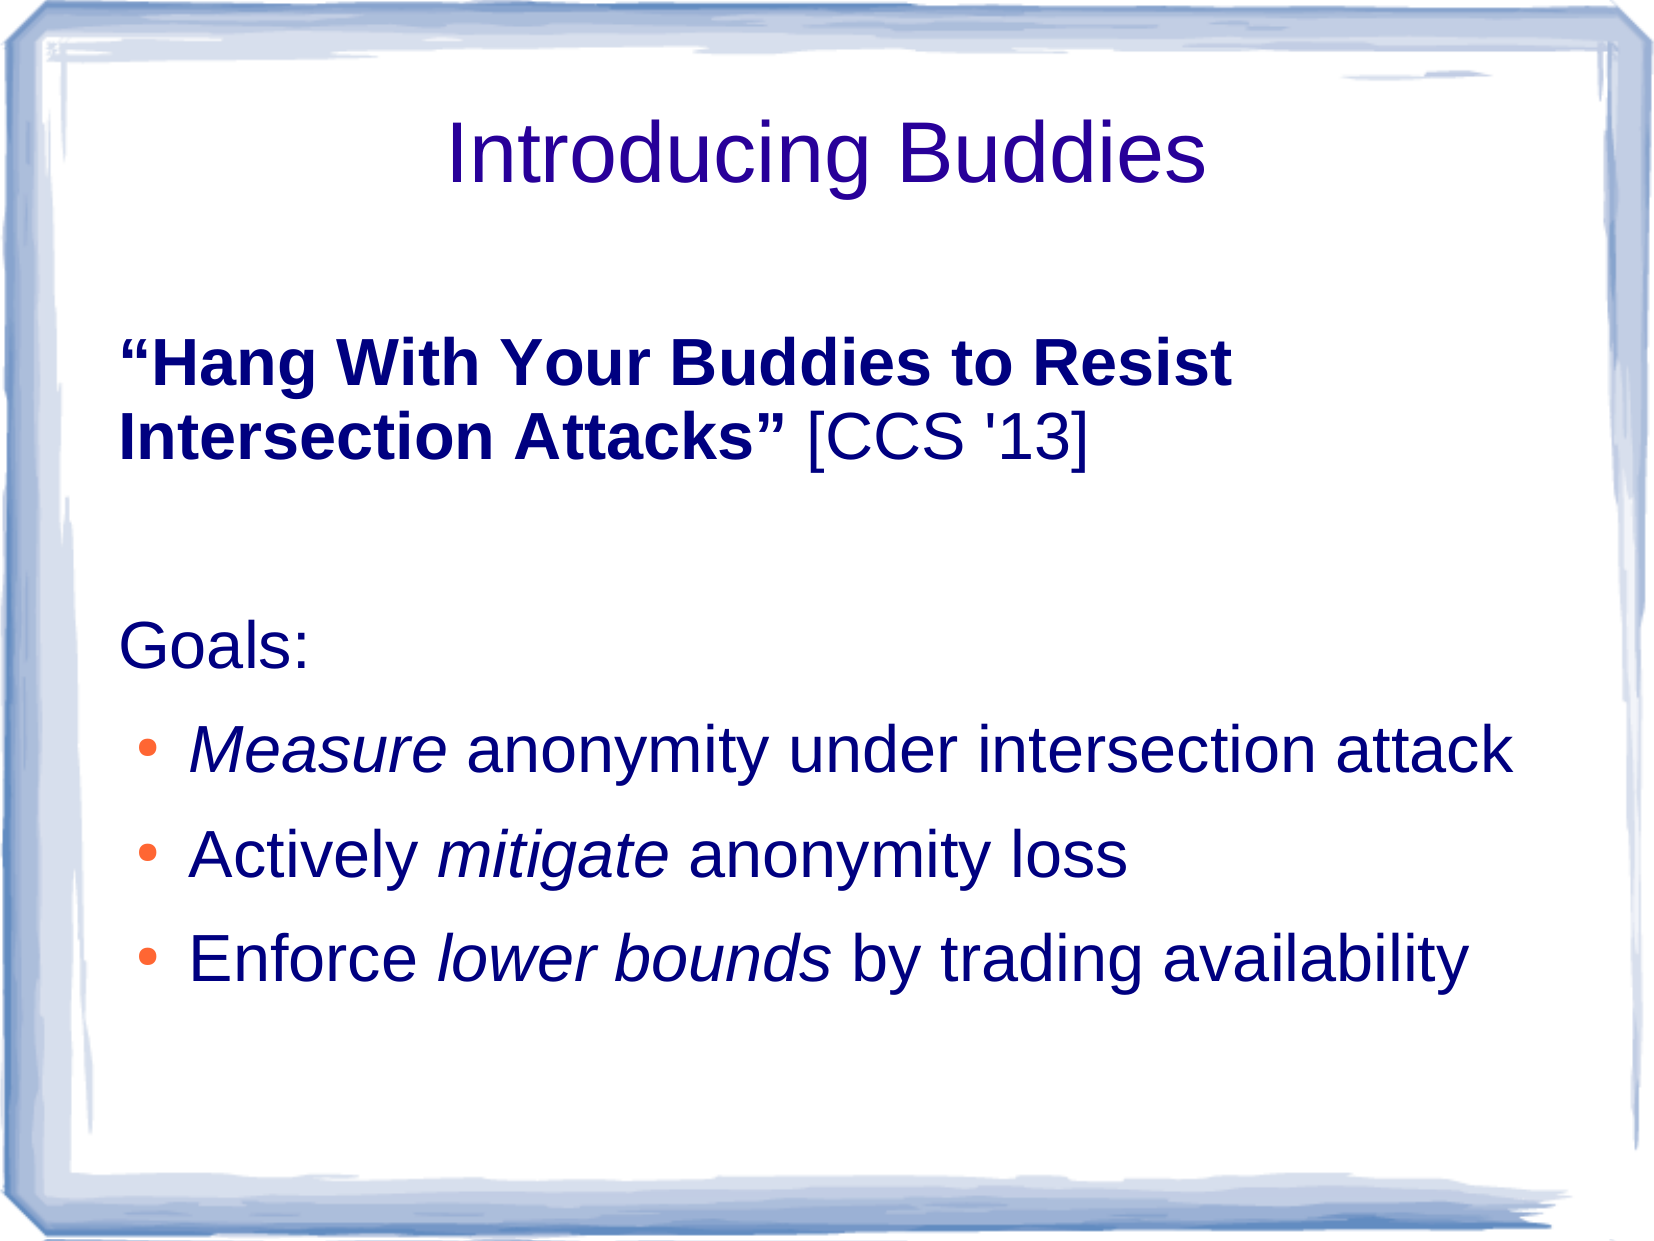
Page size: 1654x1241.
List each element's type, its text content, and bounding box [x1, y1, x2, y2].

title Introducing Buddies [82, 49, 1571, 257]
picture [0, 0, 1654, 1241]
list “Hang With Your Buddies to Resist Intersection Attacks” [CCS '13] Goals: Measure anonymity under intersection attack Actively mitigate anonymity loss Enforce lower bounds by trading availability [118, 324, 1571, 1099]
